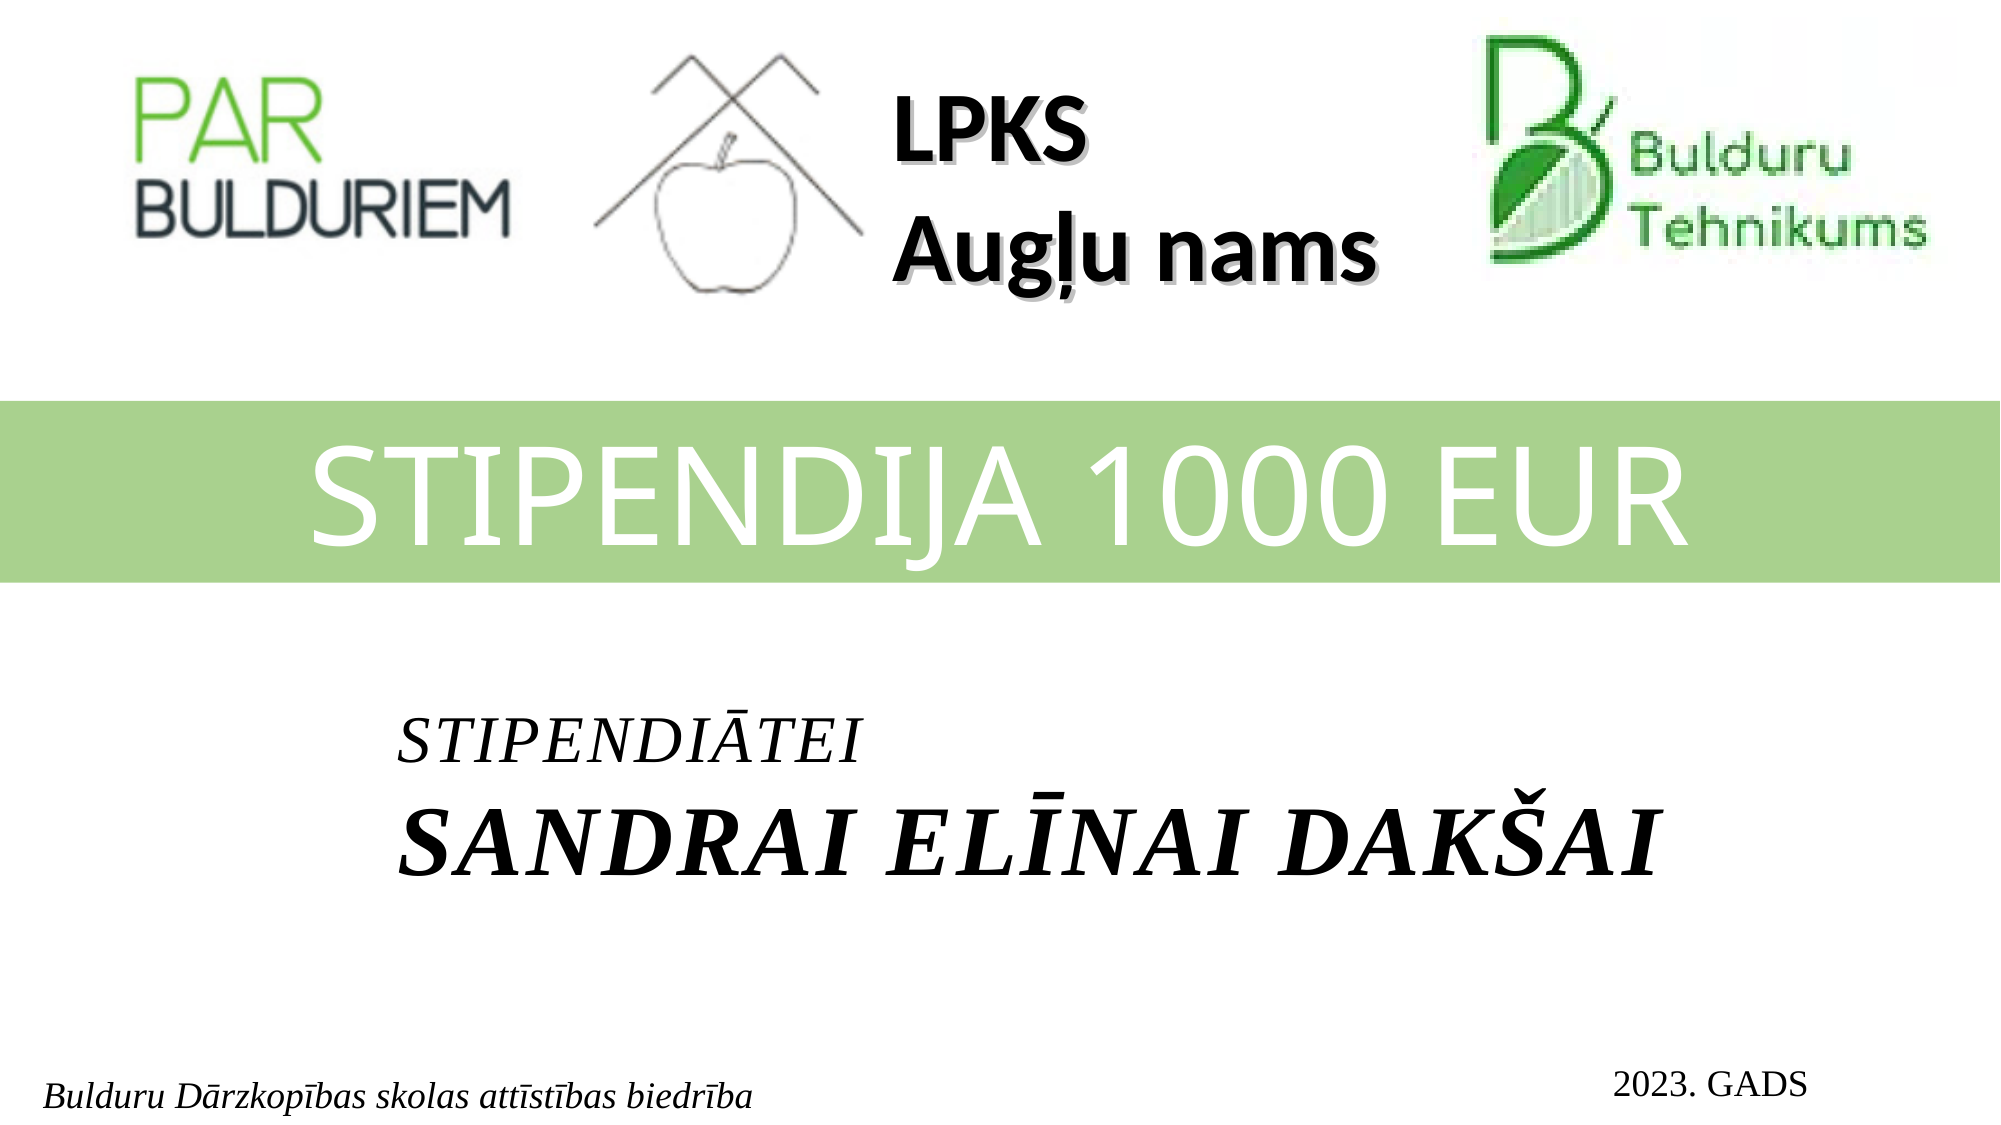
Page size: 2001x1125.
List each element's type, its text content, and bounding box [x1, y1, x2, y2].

text_box 2023. GADS [1597, 1050, 2000, 1112]
text_box LPKS Augļu nams [877, 54, 1429, 309]
text_box STIPENDIJA 1000 EUR [0, 400, 2000, 583]
picture [1464, 13, 1984, 317]
text_box STIPENDIĀTEI SandraI ElīnaI DakšaI [0, 688, 2000, 906]
picture [0, 0, 895, 367]
text_box Bulduru Dārzkopības skolas attīstības biedrība [27, 1063, 800, 1124]
